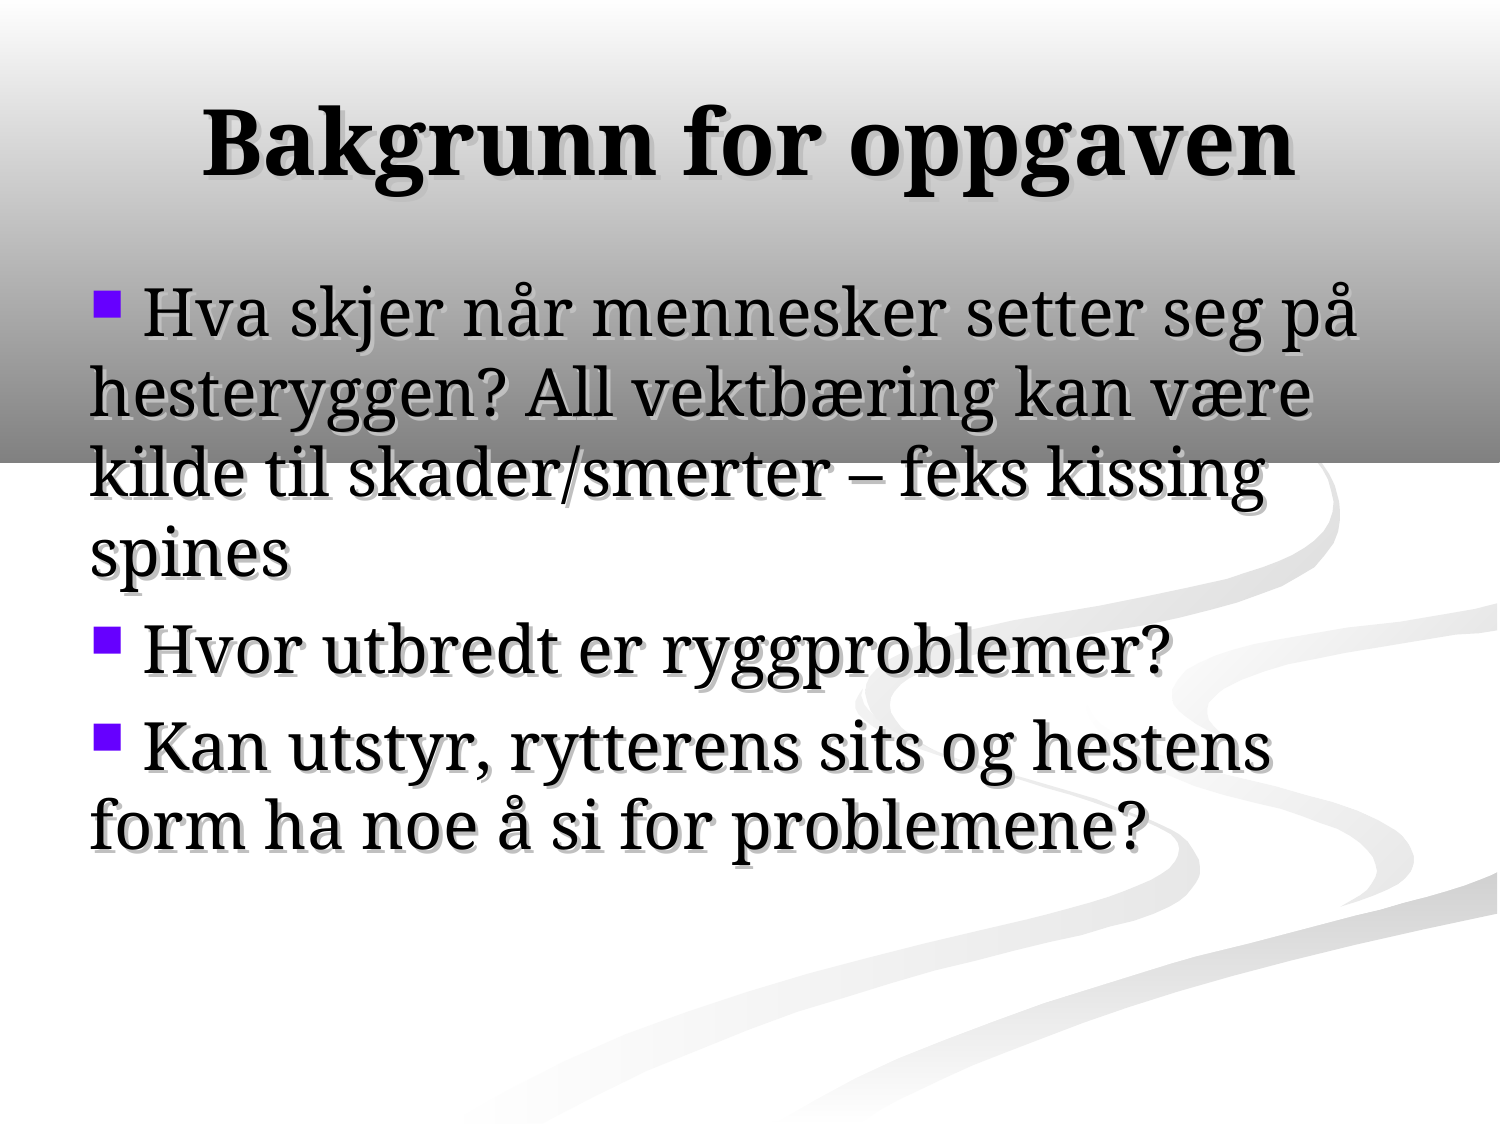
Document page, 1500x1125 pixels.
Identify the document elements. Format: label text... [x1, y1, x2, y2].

list Hva skjer når mennesker setter seg på hesteryggen? All vektbæring kan være kilde til skader/smerter – feks kissing spines Hvor utbredt er ryggproblemer? Kan utstyr, rytterens sits og hestens form ha noe å si for problemene? [75, 262, 1426, 1006]
title Bakgrunn for oppgaven [75, 21, 1426, 257]
